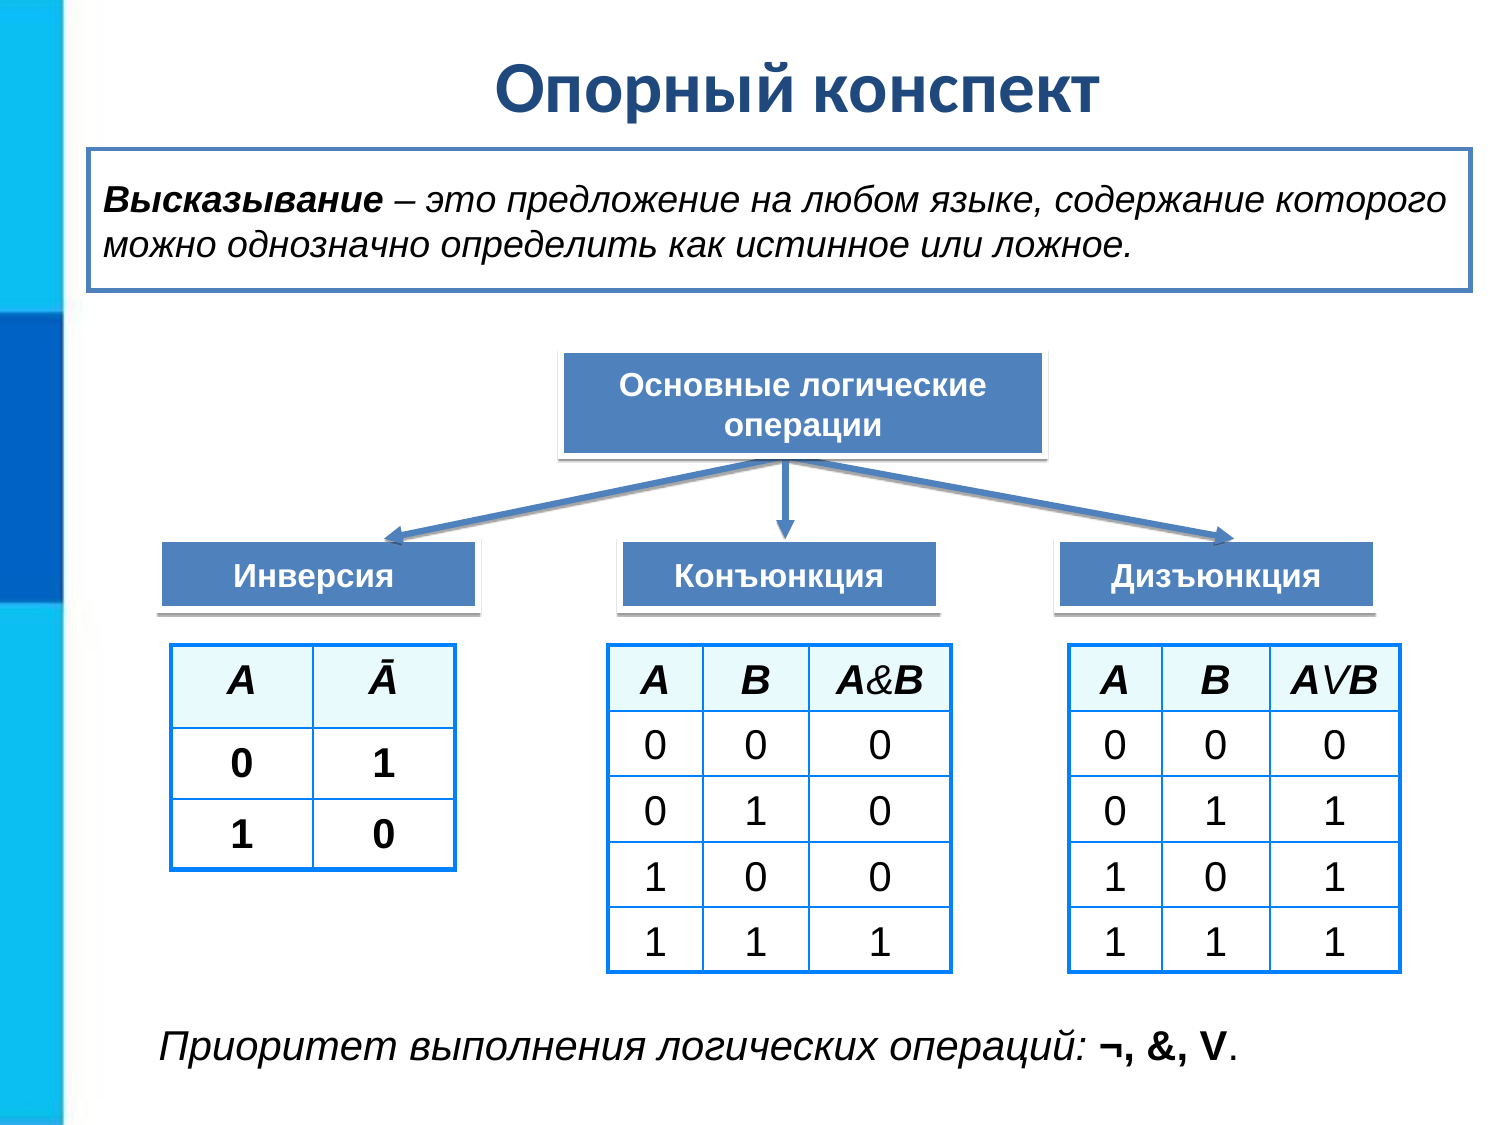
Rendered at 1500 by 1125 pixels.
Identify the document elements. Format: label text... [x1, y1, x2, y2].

table_cell 0 [1163, 843, 1269, 906]
table_cell 0 [1163, 712, 1269, 775]
table_cell 0 [610, 777, 702, 841]
table_header A [1071, 647, 1161, 710]
table_cell 1 [810, 908, 949, 970]
table_cell 1 [1271, 908, 1398, 970]
table_cell 1 [1271, 843, 1398, 906]
table_header A [610, 647, 702, 710]
table_cell 1 [1271, 777, 1398, 841]
picture [0, 0, 1500, 1125]
table_cell 1 [1071, 908, 1161, 970]
table_header A&B [810, 647, 949, 710]
text_box Основные логические операции [560, 349, 1046, 457]
text_box Опорный конспект [171, 30, 1425, 135]
table_header Ā [314, 647, 453, 727]
table_cell 1 [314, 729, 453, 798]
table_header B [1163, 647, 1269, 710]
table_cell 0 [704, 843, 808, 906]
table_cell 0 [704, 712, 808, 775]
table_cell 0 [173, 729, 312, 798]
table_header А [173, 647, 312, 727]
table_cell 0 [1071, 777, 1161, 841]
table_cell 1 [610, 908, 702, 970]
table_cell 0 [1271, 712, 1398, 775]
table_cell 1 [1163, 908, 1269, 970]
text_box Приоритет выполнения логических операций: ¬, &, V. [100, 1011, 1424, 1077]
table_cell 0 [314, 800, 453, 867]
text_box Дизъюнкция [1057, 538, 1376, 610]
table_cell 1 [1163, 777, 1269, 841]
table_cell 0 [810, 712, 949, 775]
text_box Высказывание – это предложение на любом языке, содержание которого можно однозначно определить как истинное или ложное. [88, 148, 1471, 291]
table_header AVB [1271, 647, 1398, 710]
table_cell 1 [173, 800, 312, 867]
table_cell 0 [810, 777, 949, 841]
table_header B [704, 647, 808, 710]
table_cell 0 [610, 712, 702, 775]
text_box Конъюнкция [620, 538, 939, 610]
text_box Инверсия [159, 538, 479, 610]
table_cell 1 [704, 908, 808, 970]
table_cell 0 [810, 843, 949, 906]
table_cell 0 [1071, 712, 1161, 775]
table_cell 1 [1071, 843, 1161, 906]
table_cell 1 [704, 777, 808, 841]
table_cell 1 [610, 843, 702, 906]
